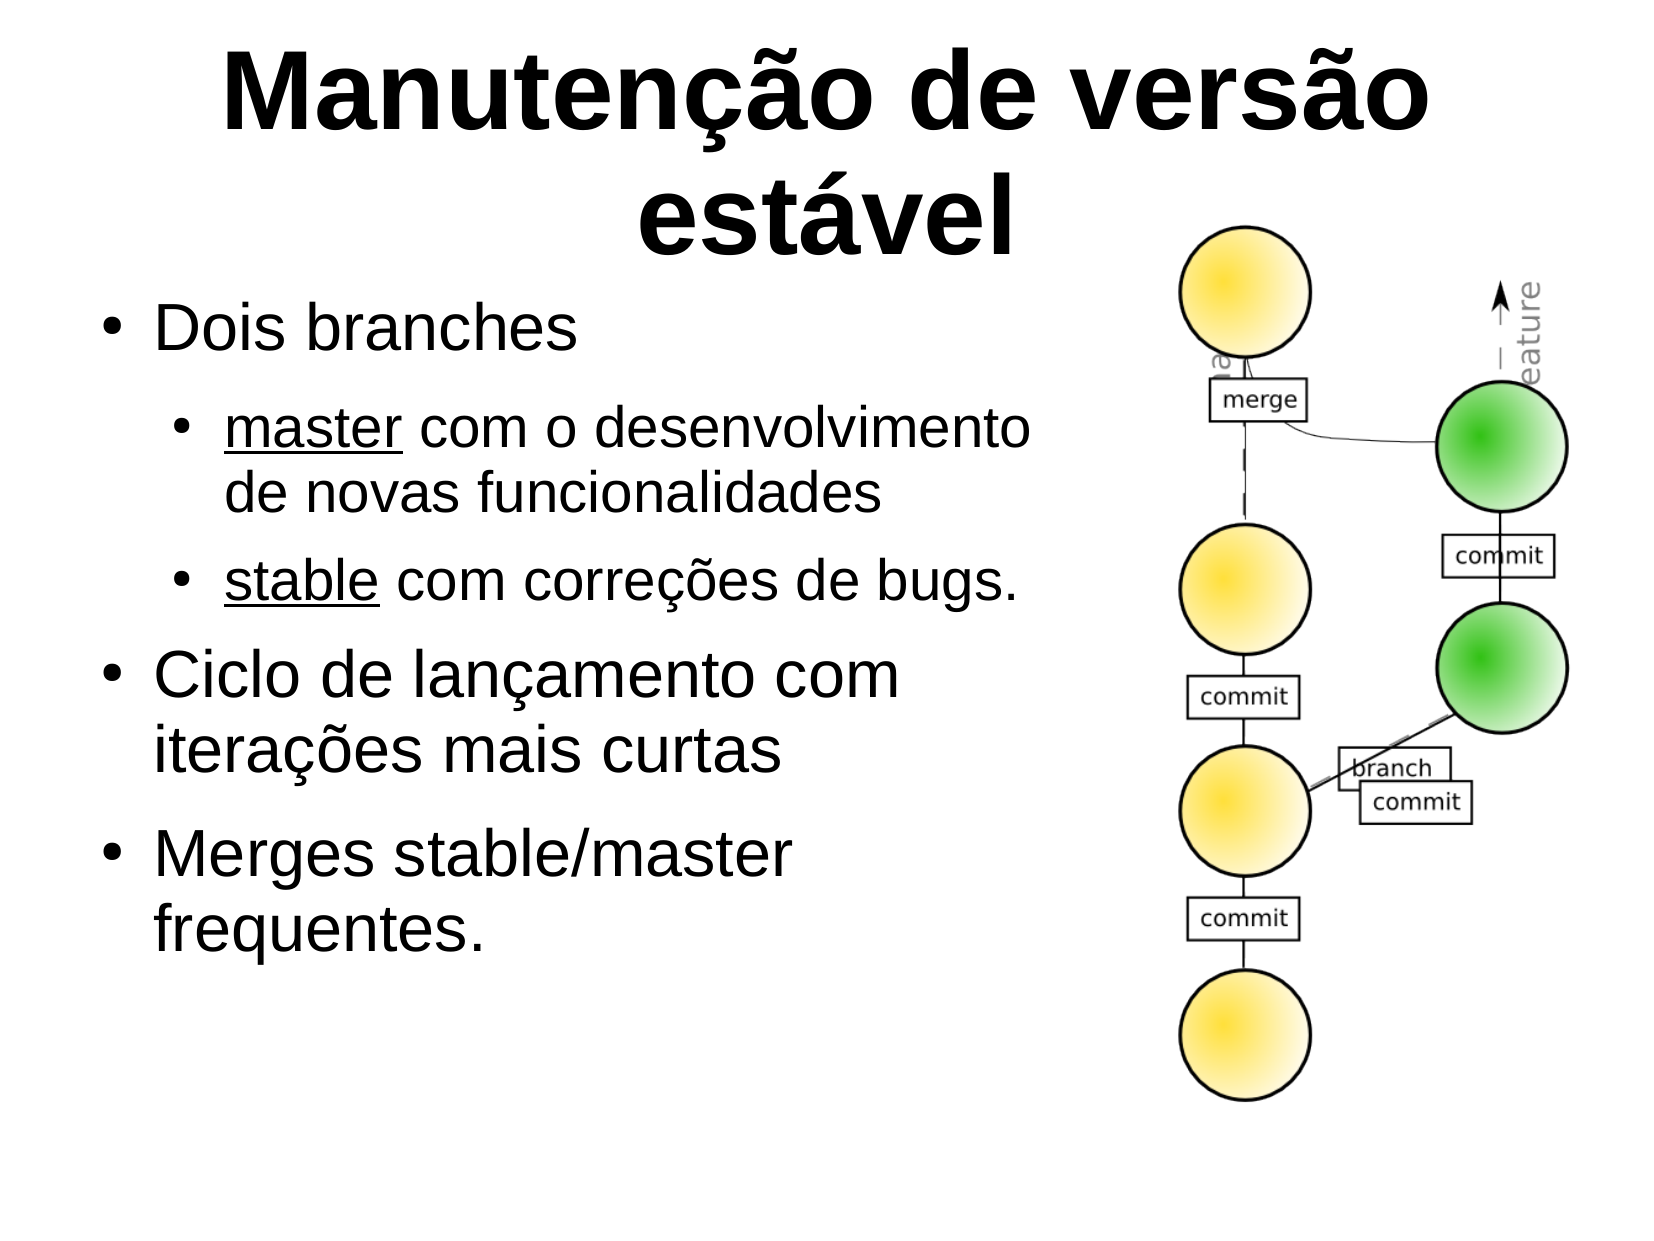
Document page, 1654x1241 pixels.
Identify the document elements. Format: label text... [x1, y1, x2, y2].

title Manutenção de versão estável [82, 27, 1571, 279]
list Dois branches master com o desenvolvimento de novas funcionalidades stable com correções de bugs. Ciclo de lançamento com iterações mais curtas Merges stable/master frequentes. [82, 290, 1034, 1109]
picture [1151, 206, 1595, 1123]
